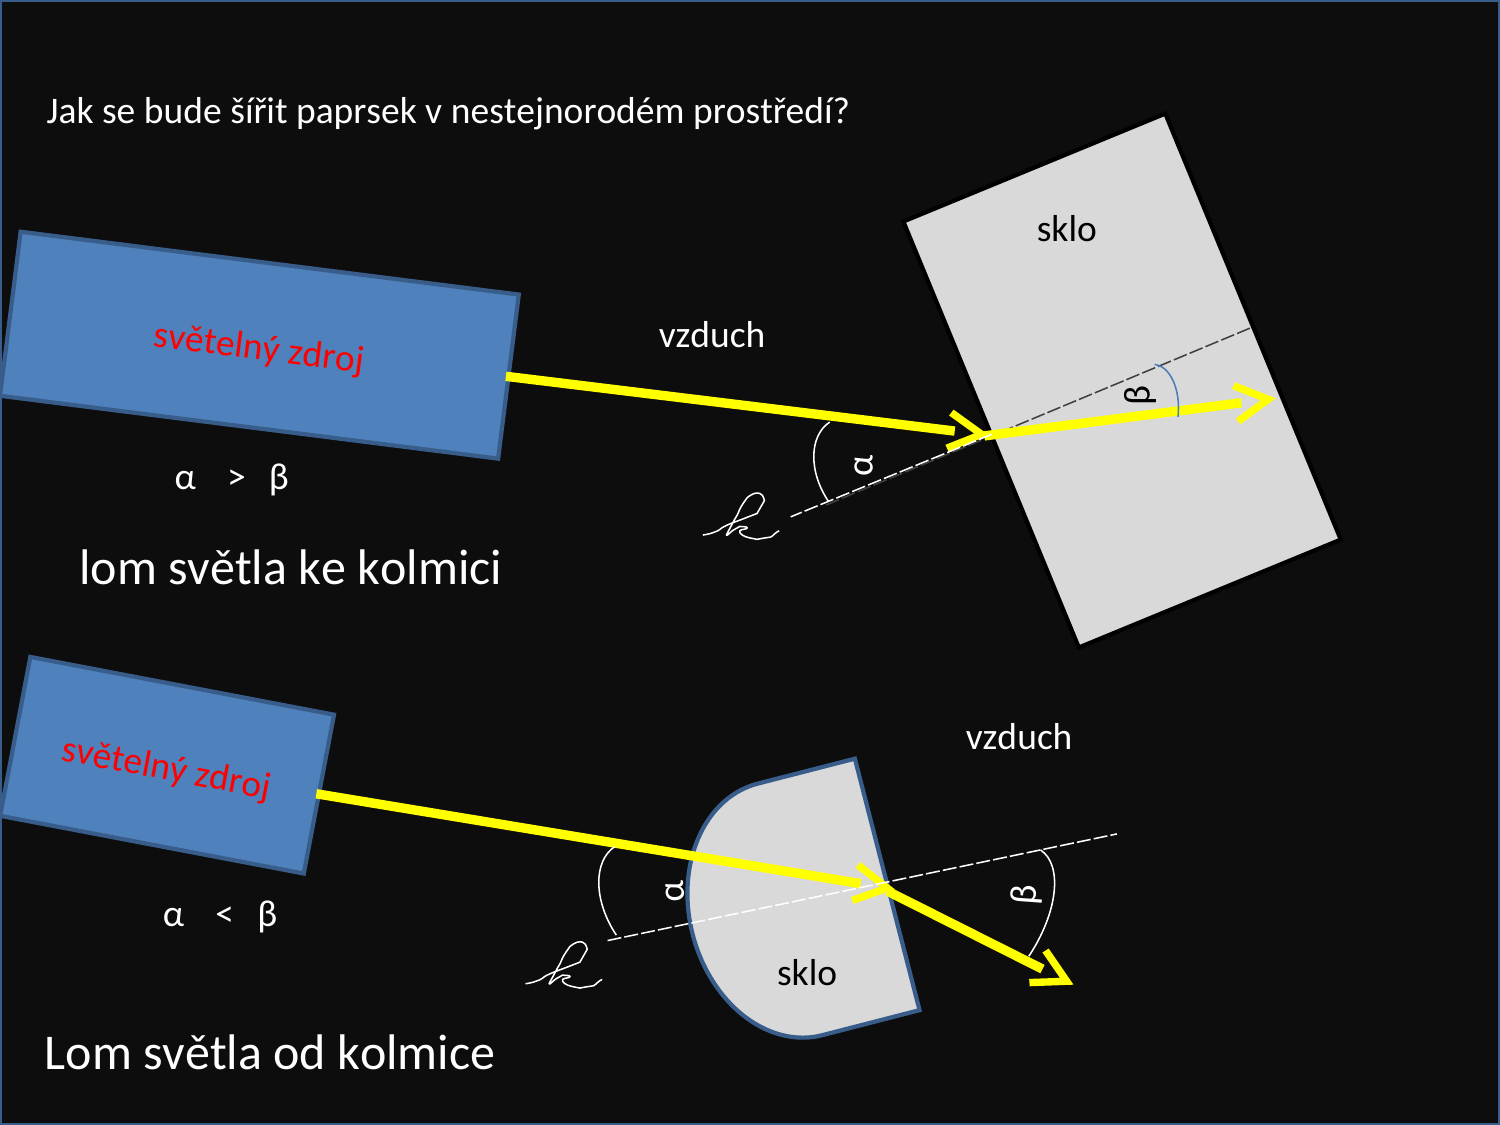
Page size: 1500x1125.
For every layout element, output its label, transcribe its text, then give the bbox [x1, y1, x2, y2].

text_box α [634, 831, 701, 920]
text_box β [1104, 338, 1165, 421]
text_box α [159, 444, 211, 505]
text_box světelný zdroj [0, 231, 519, 459]
text_box β [254, 444, 304, 505]
text_box sklo [762, 940, 852, 1001]
text_box lom světla ke kolmici [64, 527, 518, 603]
text_box < [200, 881, 242, 942]
text_box α [827, 397, 889, 492]
text_box β [1042, 849, 1055, 866]
text_box vzduch [951, 704, 1088, 765]
text_box > [211, 444, 254, 505]
text_box β [752, 775, 775, 785]
text_box [1165, 372, 1177, 407]
text_box [0, 0, 1500, 1125]
text_box vzduch [643, 302, 781, 364]
text_box Lom světla od kolmice [30, 1011, 511, 1087]
text_box [815, 427, 846, 500]
text_box β [242, 881, 293, 942]
text_box sklo [1022, 196, 1112, 257]
text_box α [148, 881, 200, 942]
text_box β [989, 846, 1053, 922]
text_box Jak se bude šířit paprsek v nestejnorodém prostředí? [31, 78, 867, 139]
text_box světelný zdroj [0, 656, 335, 874]
